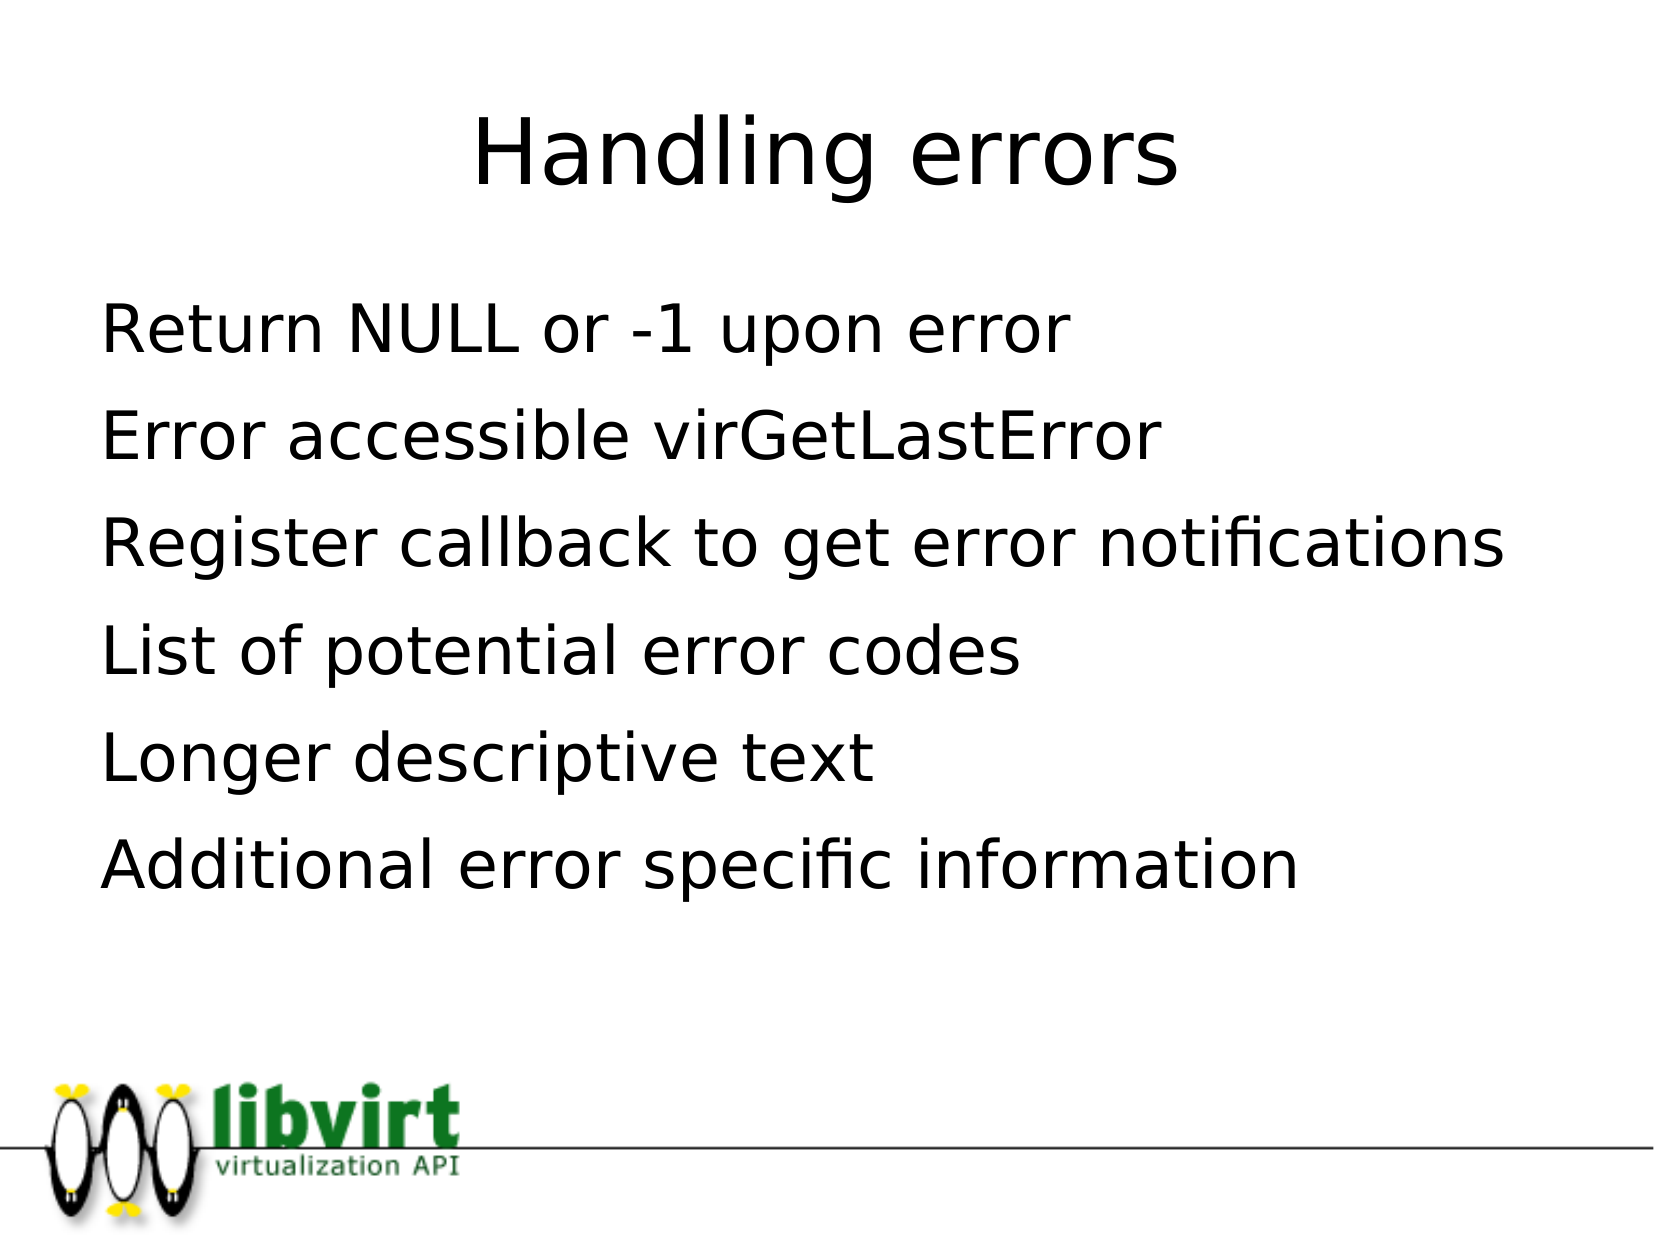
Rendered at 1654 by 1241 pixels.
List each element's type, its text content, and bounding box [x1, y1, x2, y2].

picture [0, 1076, 1654, 1241]
title Handling errors [82, 49, 1571, 257]
list Return NULL or -1 upon error Error accessible virGetLastError Register callback to get error notifications List of potential error codes Longer descriptive text Additional error specific information [82, 290, 1571, 1076]
